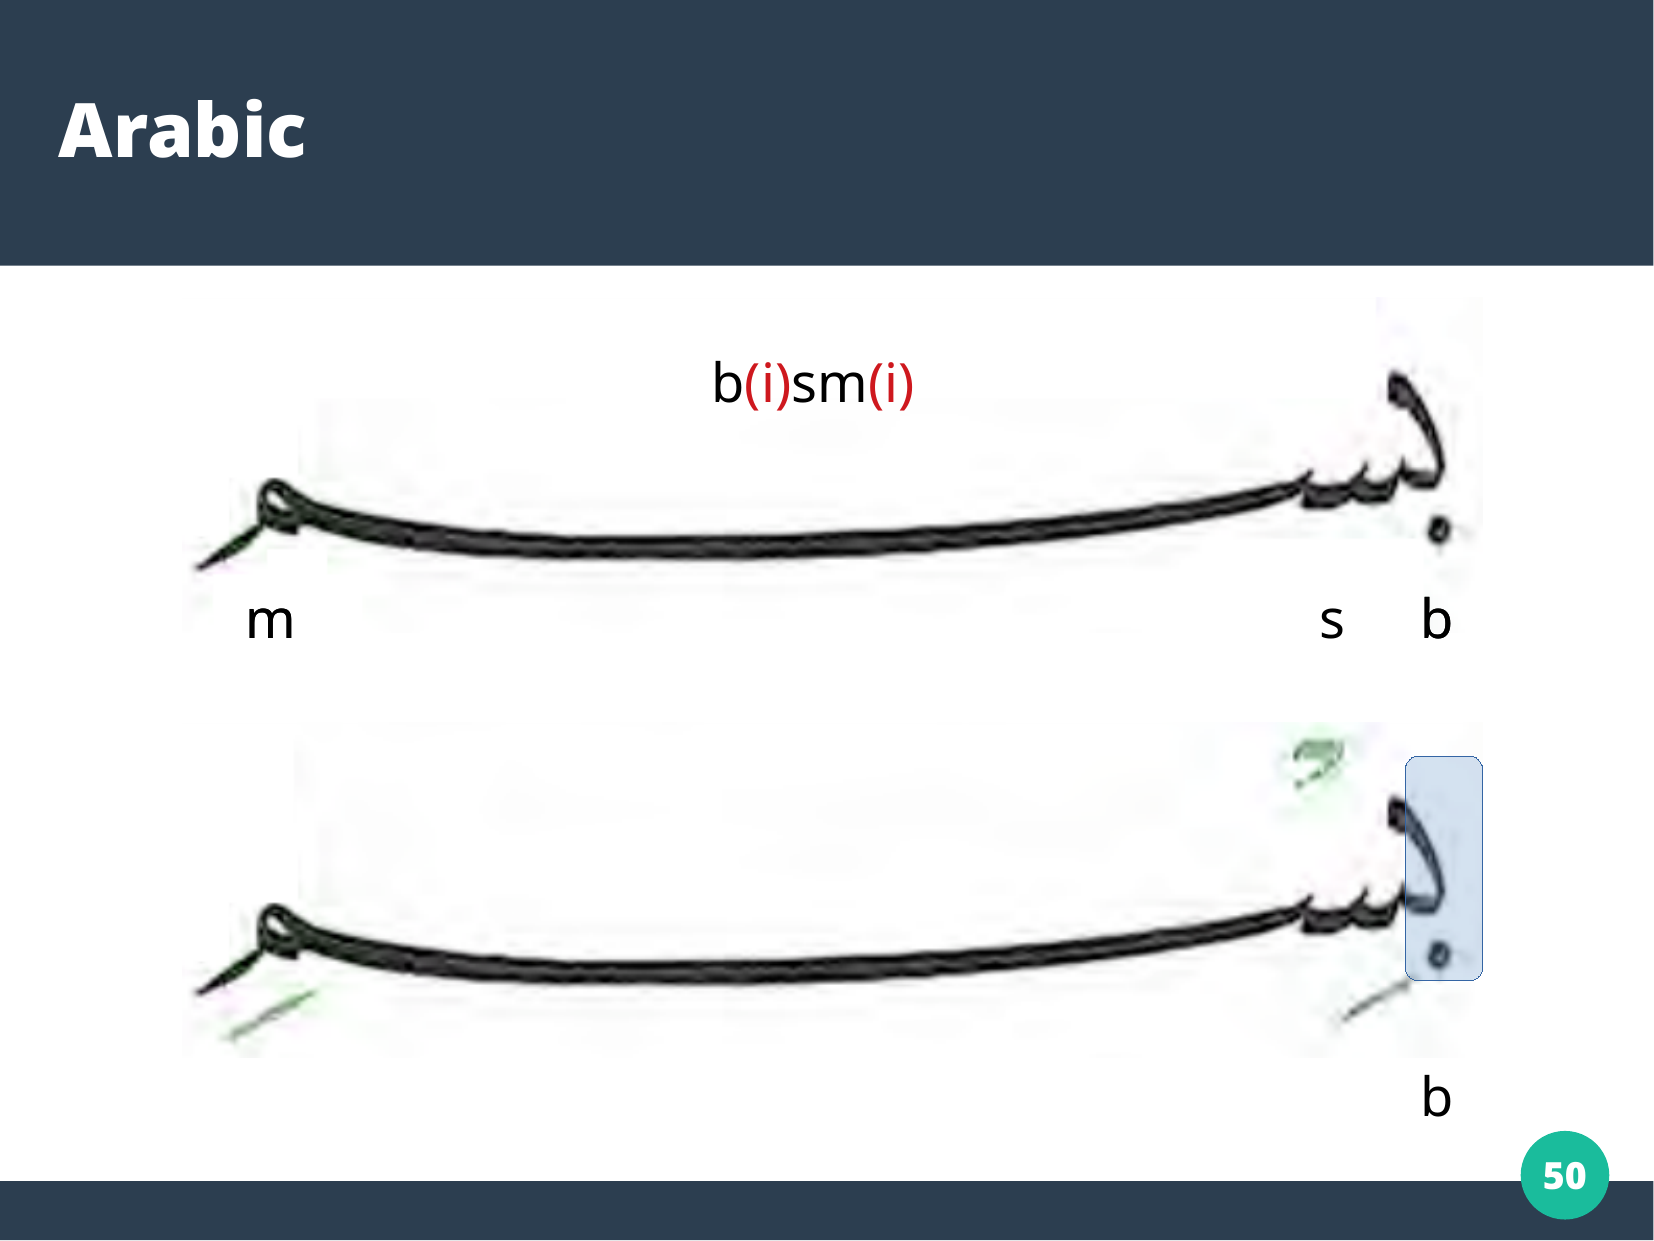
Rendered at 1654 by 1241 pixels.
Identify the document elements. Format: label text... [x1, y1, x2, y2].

text_box [1405, 756, 1483, 981]
text_box b [1405, 572, 1465, 651]
title Arabic [59, 49, 1595, 207]
text_box m [230, 572, 308, 651]
picture [182, 722, 1483, 1058]
text_box b [1405, 1051, 1465, 1130]
text_box b(i)sm(i) [696, 336, 993, 438]
text_box s [1305, 572, 1365, 651]
picture [182, 297, 1483, 633]
